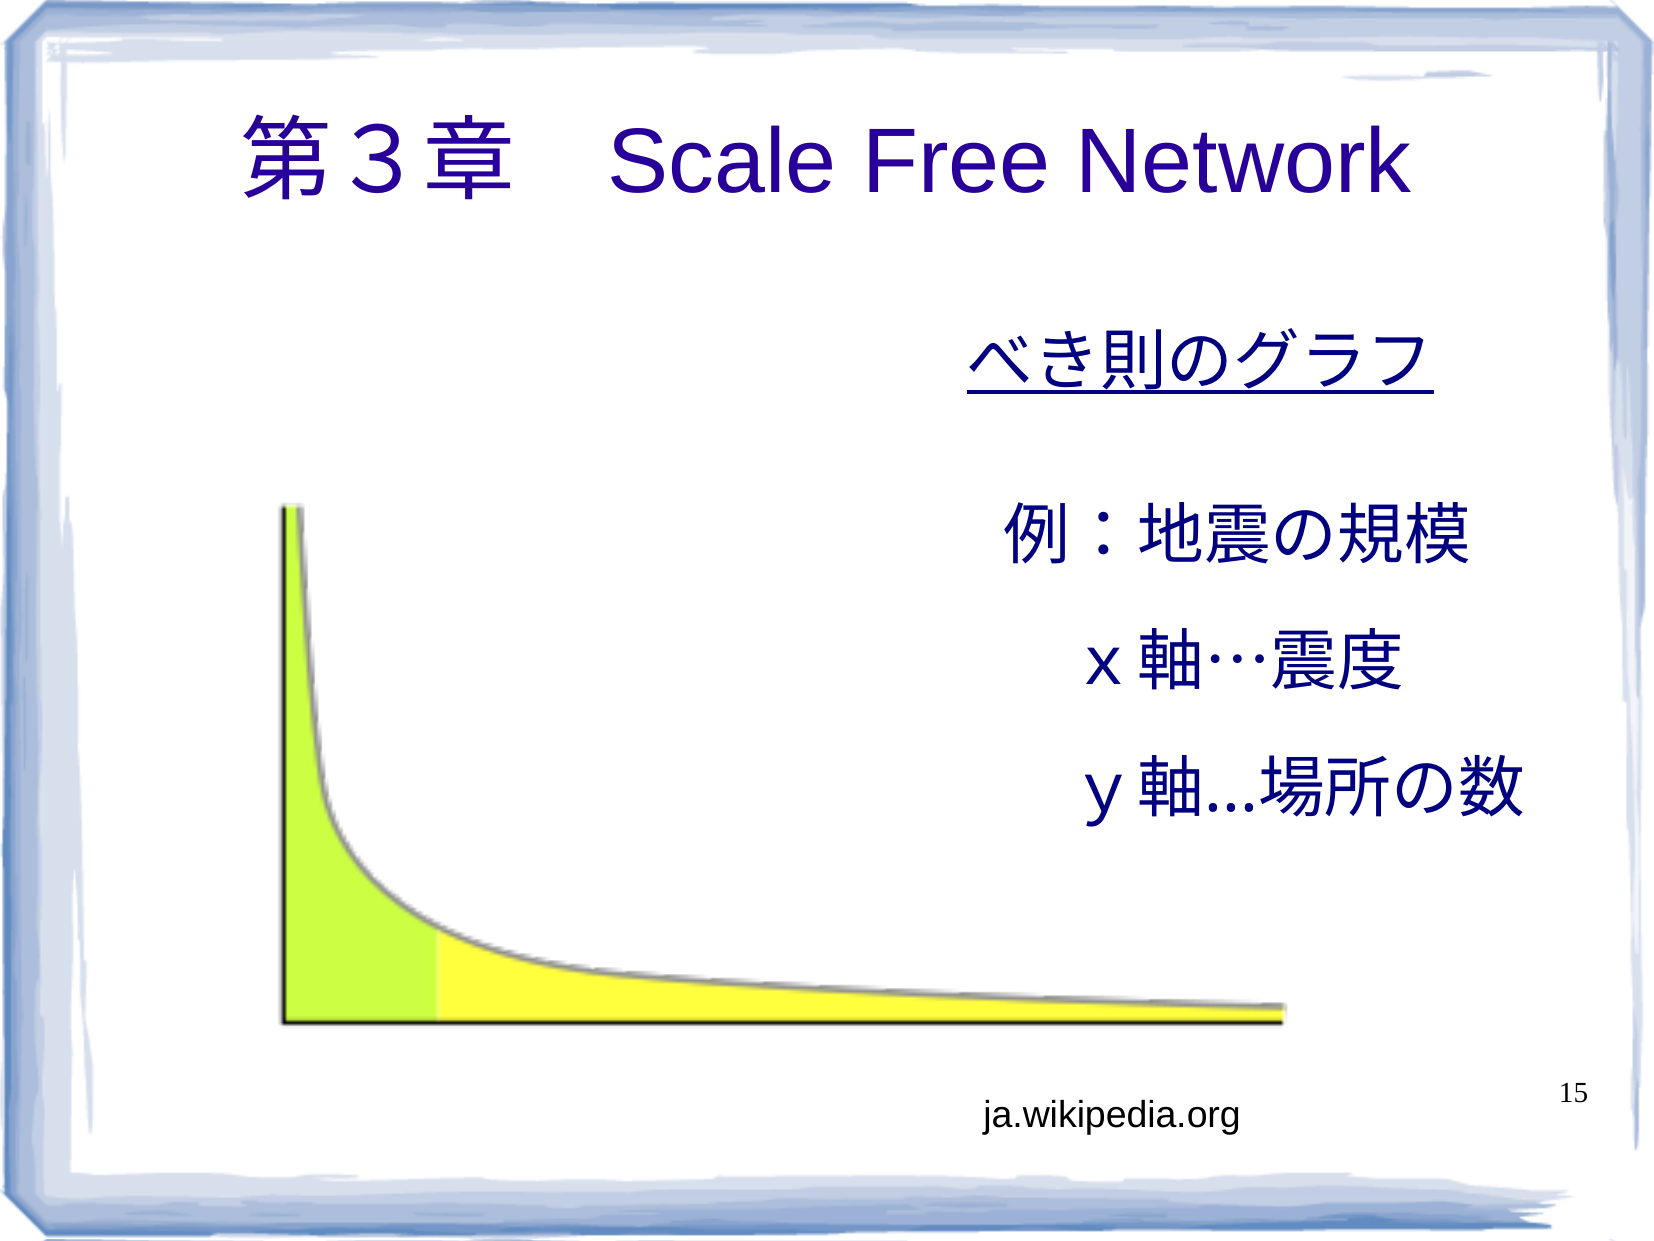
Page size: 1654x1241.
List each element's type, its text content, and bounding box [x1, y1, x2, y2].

text_box 例：地震の規模 ｘ軸…震度 ｙ軸...場所の数 [933, 481, 1585, 809]
text_box ja.wikipedia.org [968, 1086, 1257, 1144]
picture [0, 0, 1654, 1241]
text_box べき則のグラフ [895, 307, 1501, 398]
title 第３章 Scale Free Network [82, 49, 1571, 257]
